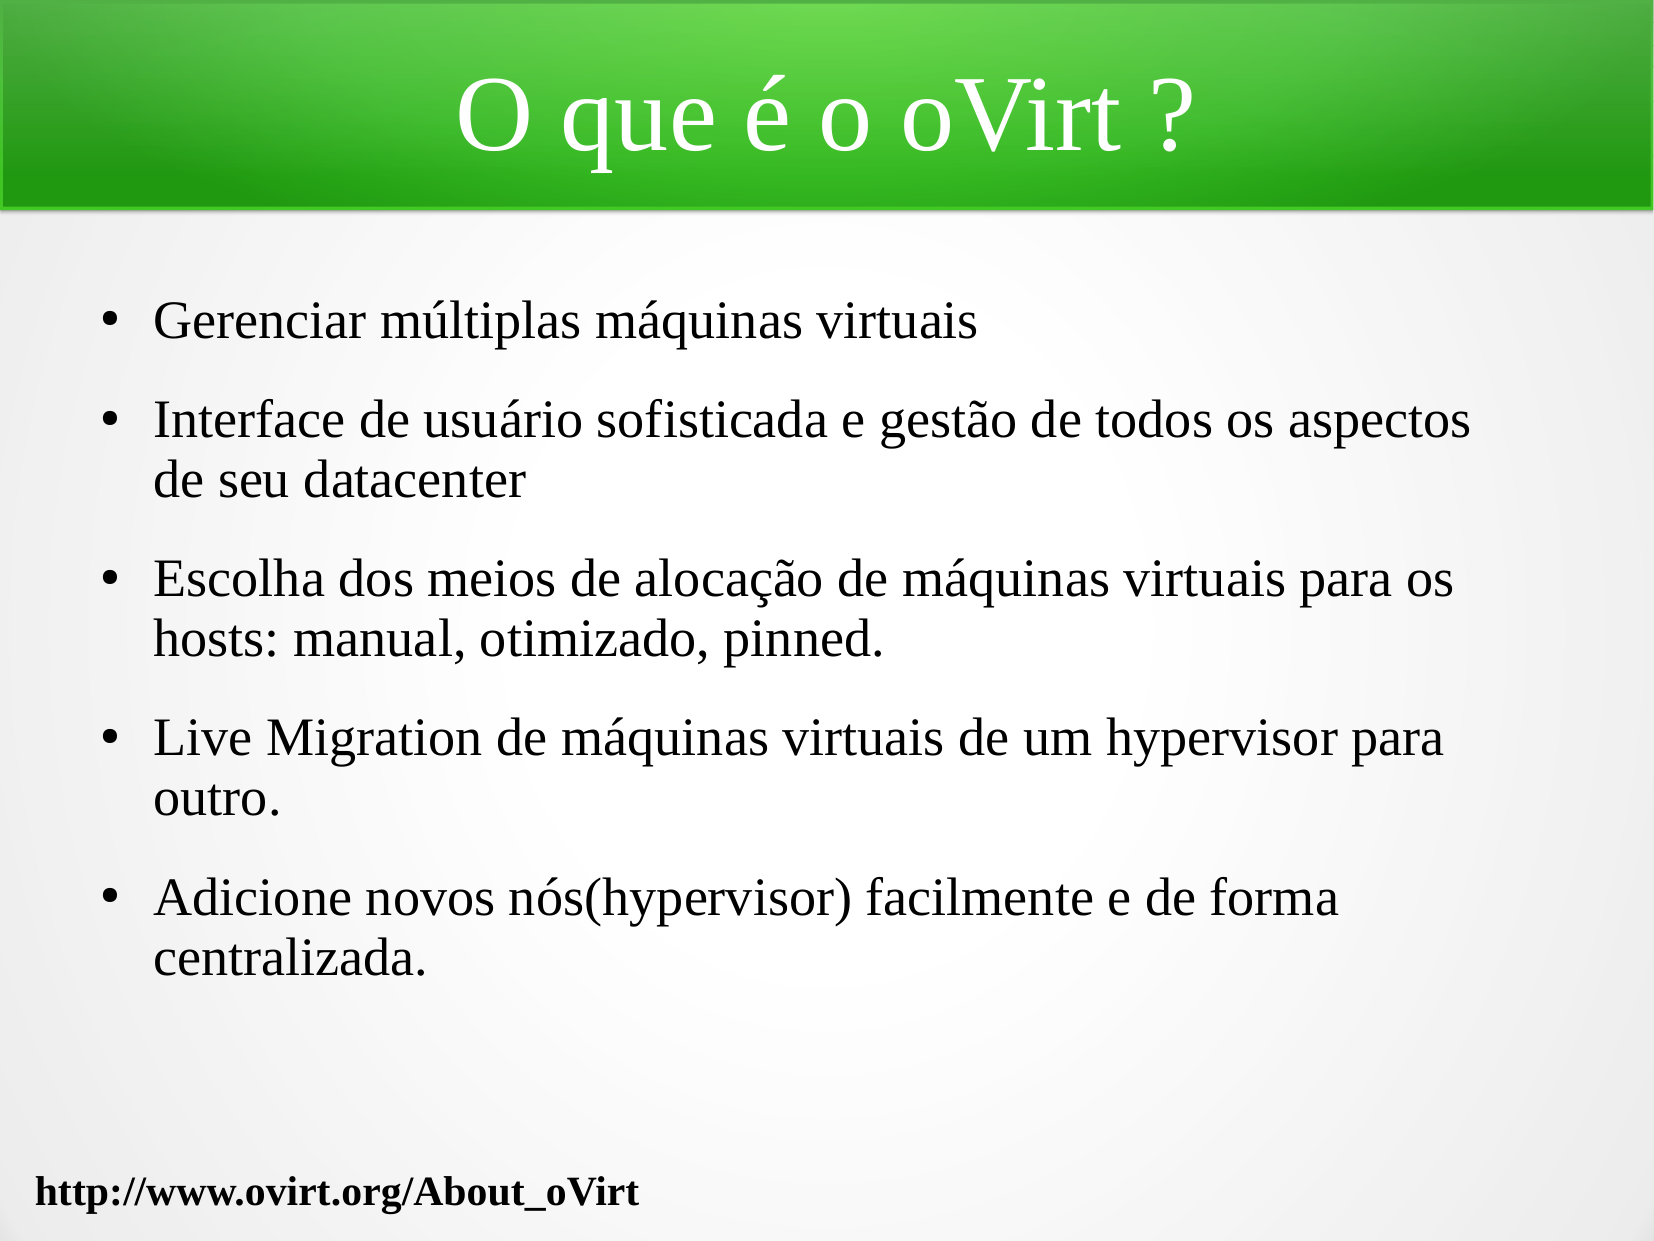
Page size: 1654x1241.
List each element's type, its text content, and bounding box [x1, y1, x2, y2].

list Gerenciar múltiplas máquinas virtuais Interface de usuário sofisticada e gestão de todos os aspectos de seu datacenter Escolha dos meios de alocação de máquinas virtuais para os hosts: manual, otimizado, pinned. Live Migration de máquinas virtuais de um hypervisor para outro. Adicione novos nós(hypervisor) facilmente e de forma centralizada. [82, 290, 1538, 1201]
title O que é o oVirt ? [82, 49, 1571, 179]
text_box http://www.ovirt.org/About_oVirt [20, 1160, 654, 1222]
